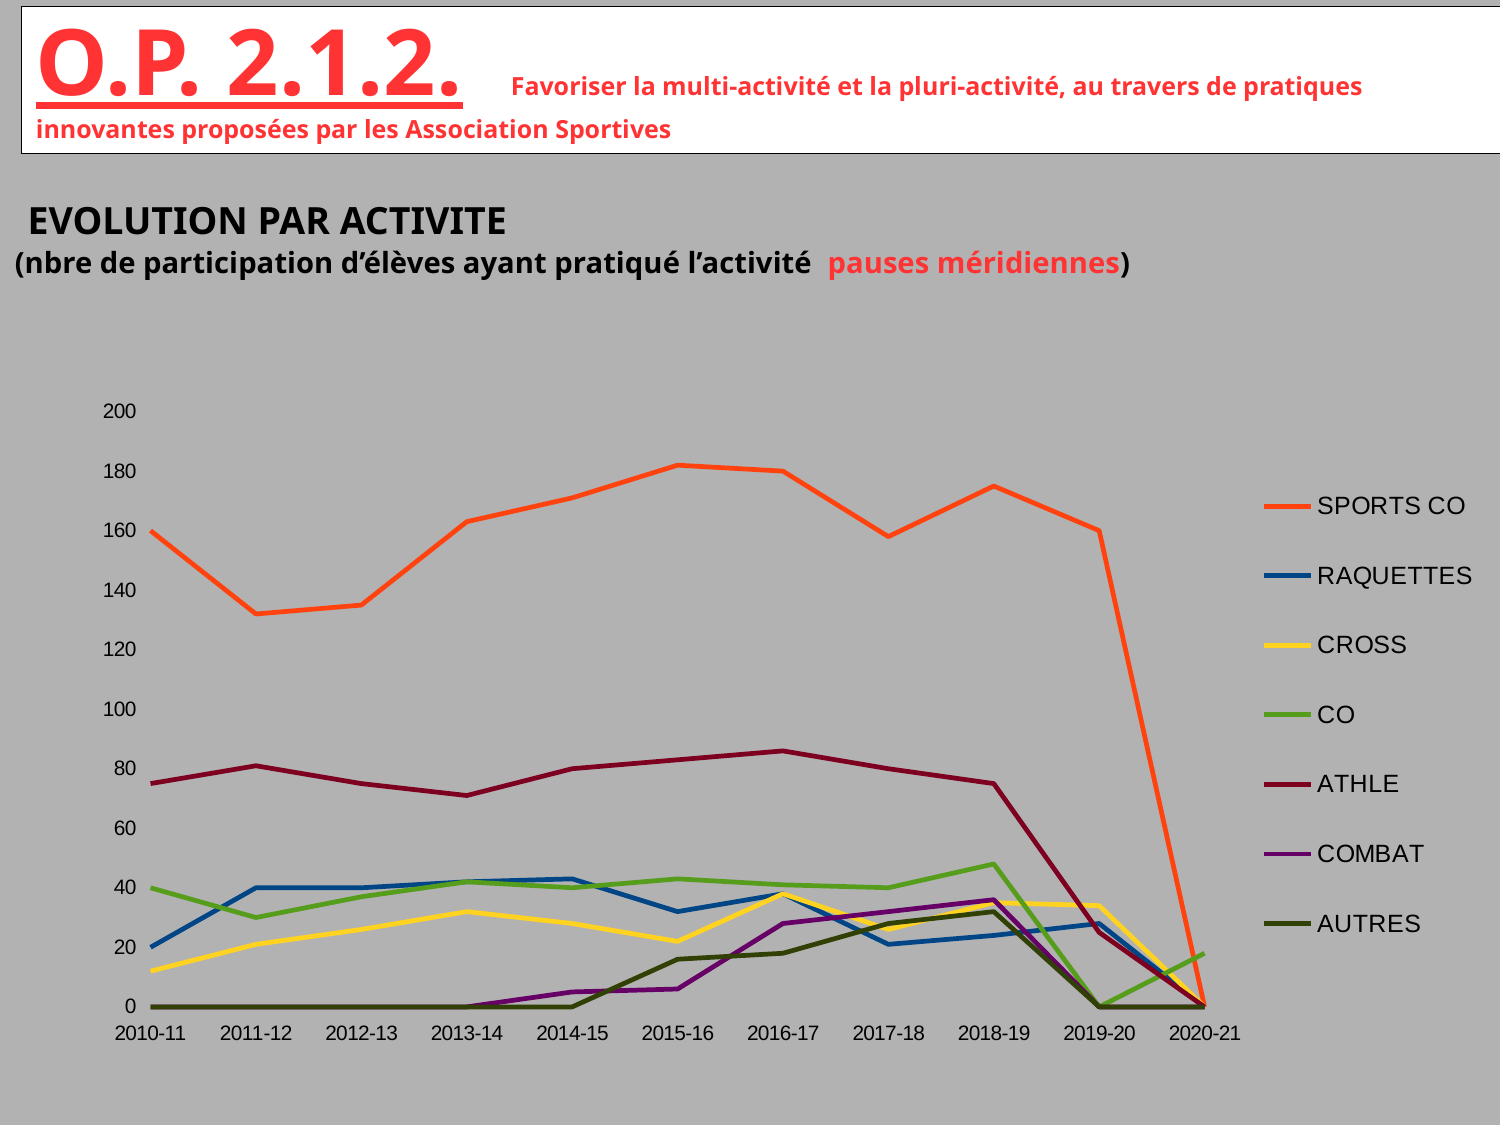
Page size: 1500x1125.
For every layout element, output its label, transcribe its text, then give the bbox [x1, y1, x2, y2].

chart [47, 330, 1500, 1087]
title O.P. 2.1.2. Favoriser la multi-activité et la pluri-activité, au travers de pratiques innovantes proposées par les Association Sportives [21, 6, 1500, 154]
title EVOLUTION PAR ACTIVITE (nbre de participation d’élèves ayant pratiqué l’activité pauses méridiennes) [0, 177, 1500, 296]
